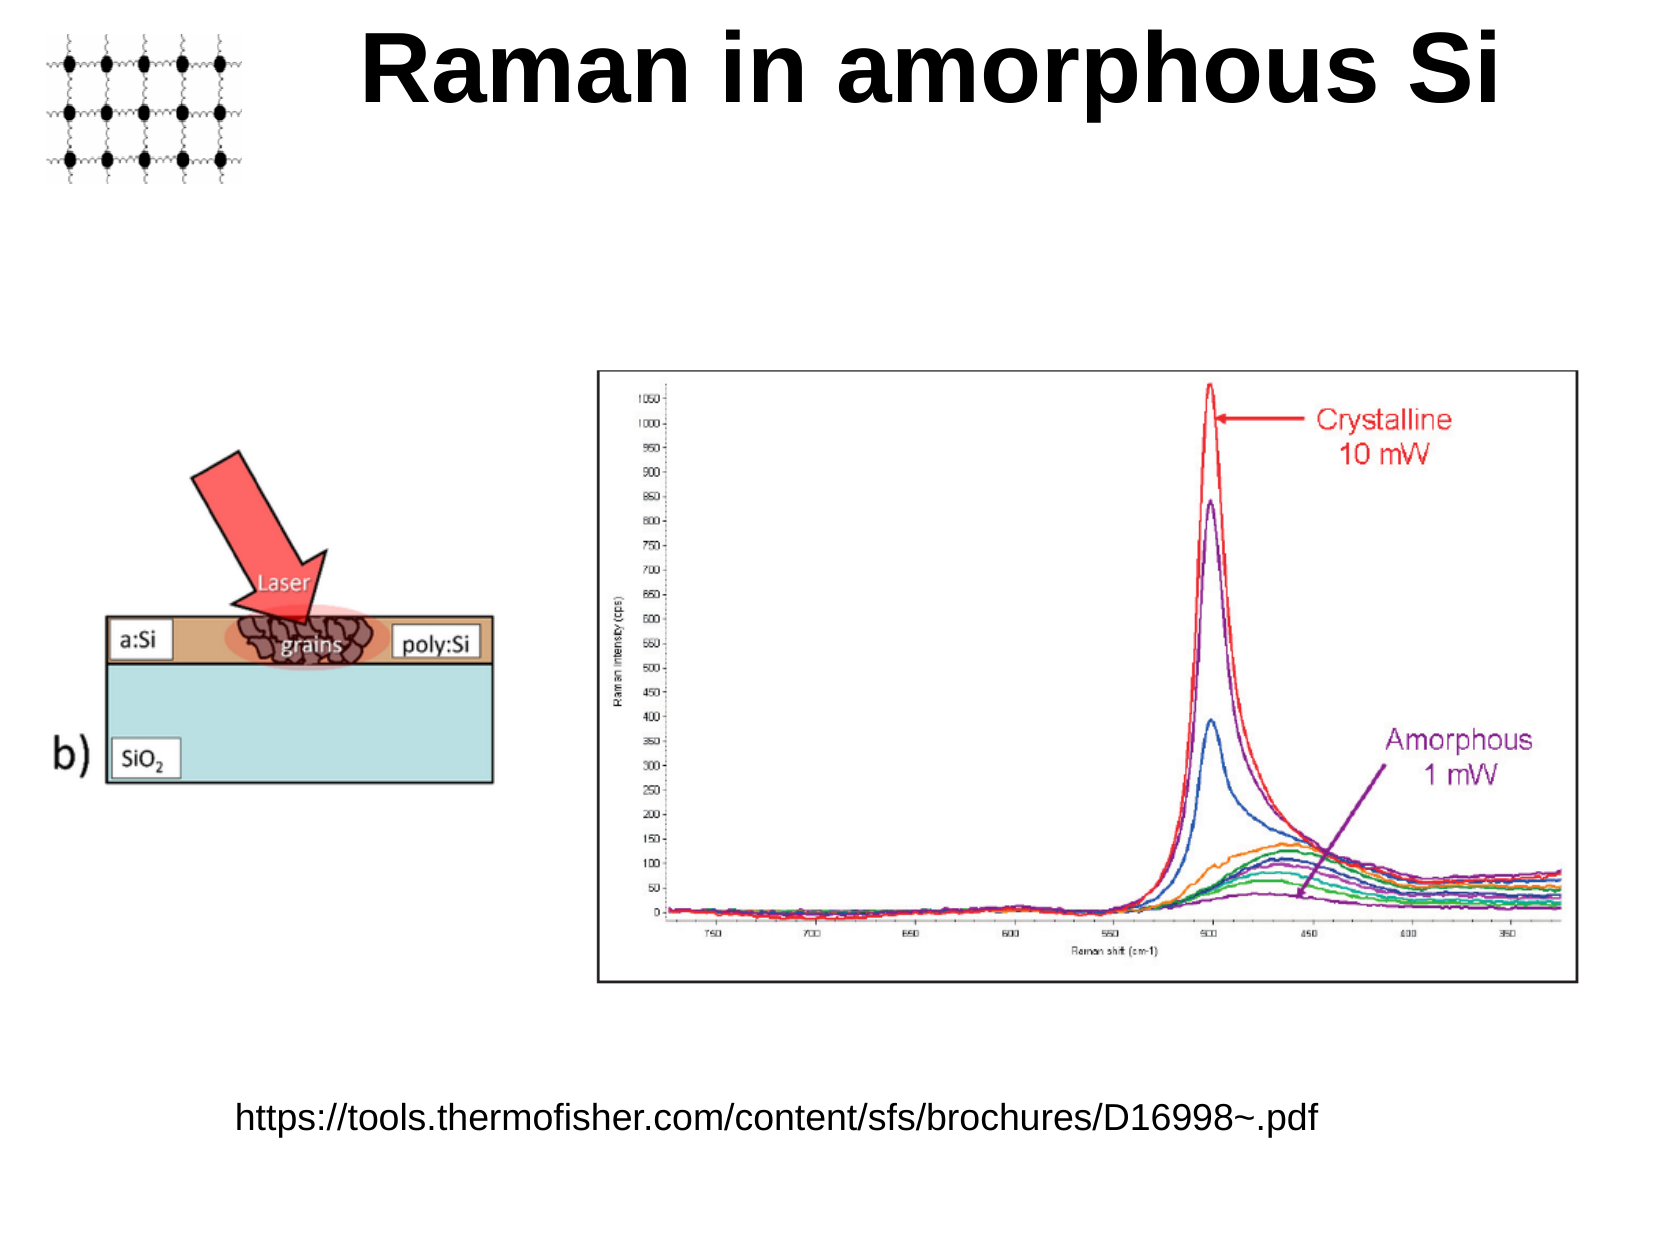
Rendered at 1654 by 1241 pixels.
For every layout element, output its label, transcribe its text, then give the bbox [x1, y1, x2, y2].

text_box https://tools.thermofisher.com/content/sfs/brochures/D16998~.pdf [220, 1088, 1335, 1146]
picture [52, 448, 556, 812]
picture [11, 12, 245, 189]
picture [578, 354, 1614, 993]
title Raman in amorphous Si [200, 0, 1654, 172]
